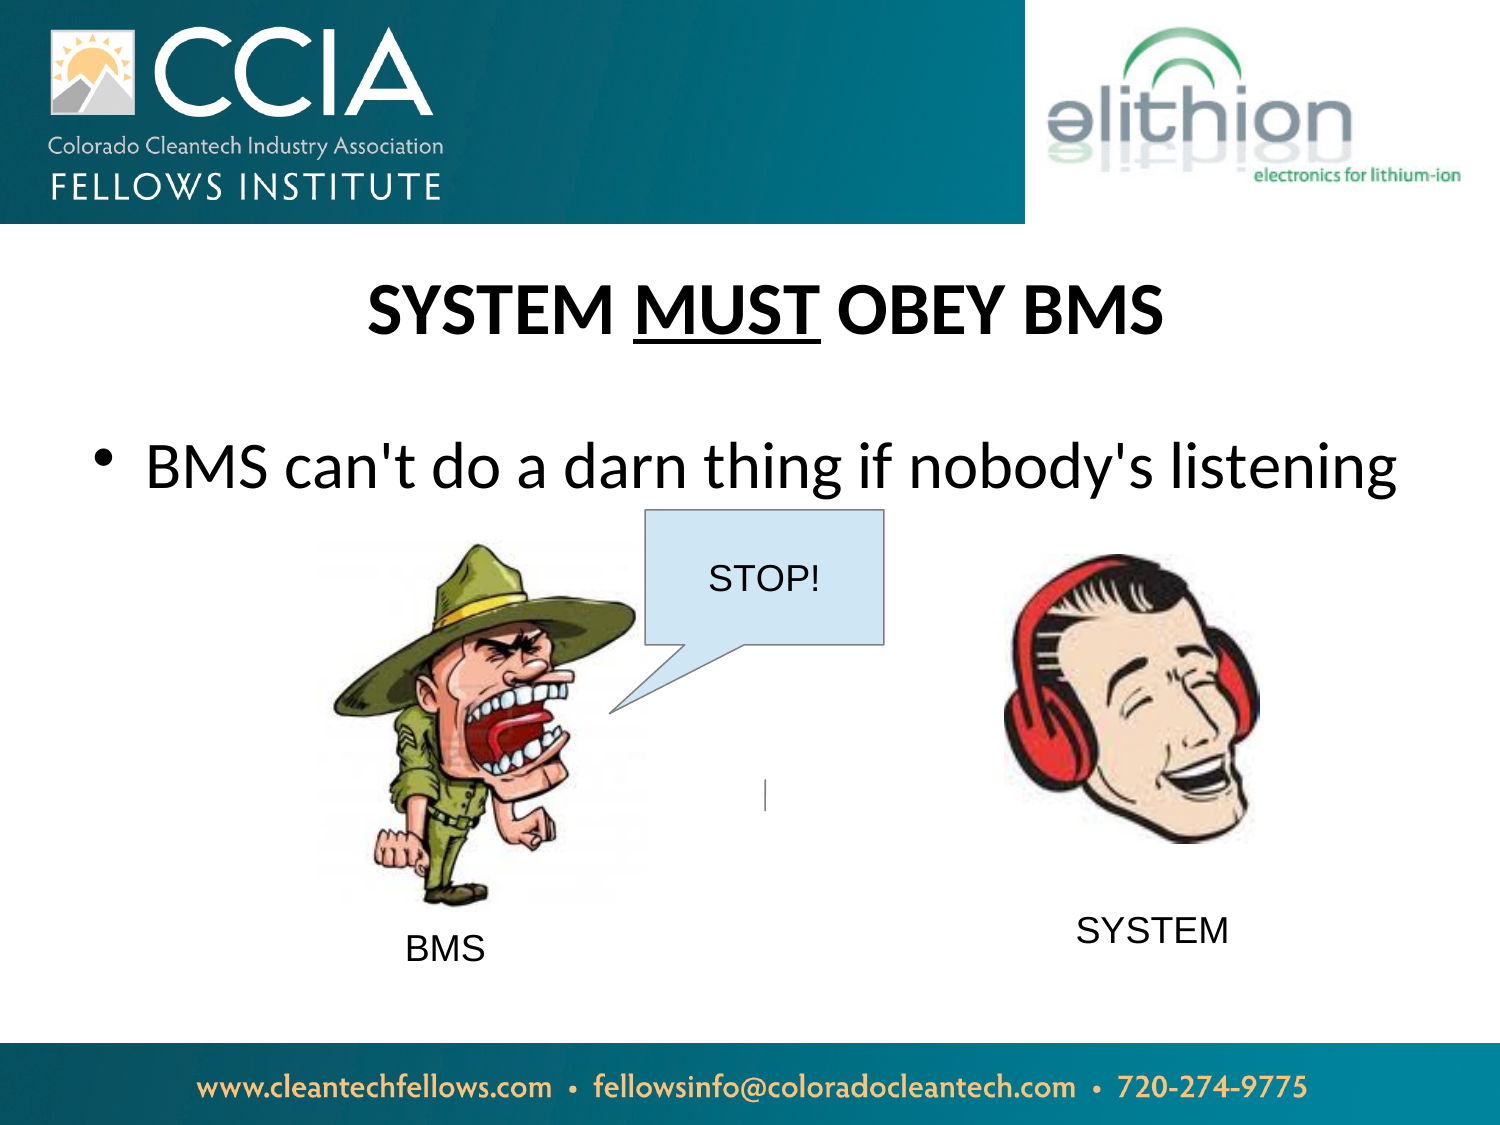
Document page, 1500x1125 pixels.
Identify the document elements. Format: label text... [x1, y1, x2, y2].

picture [315, 540, 647, 912]
text_box BMS [390, 918, 502, 976]
text_box SYSTEM [1060, 899, 1246, 957]
text_box SYSTEM MUST OBEY BMS [75, 257, 1441, 350]
picture [0, 0, 1500, 224]
text_box BMS can't do a darn thing if nobody's listening [75, 420, 1426, 1021]
picture [0, 1043, 1500, 1125]
text_box STOP! [609, 509, 884, 714]
picture [1004, 554, 1260, 844]
